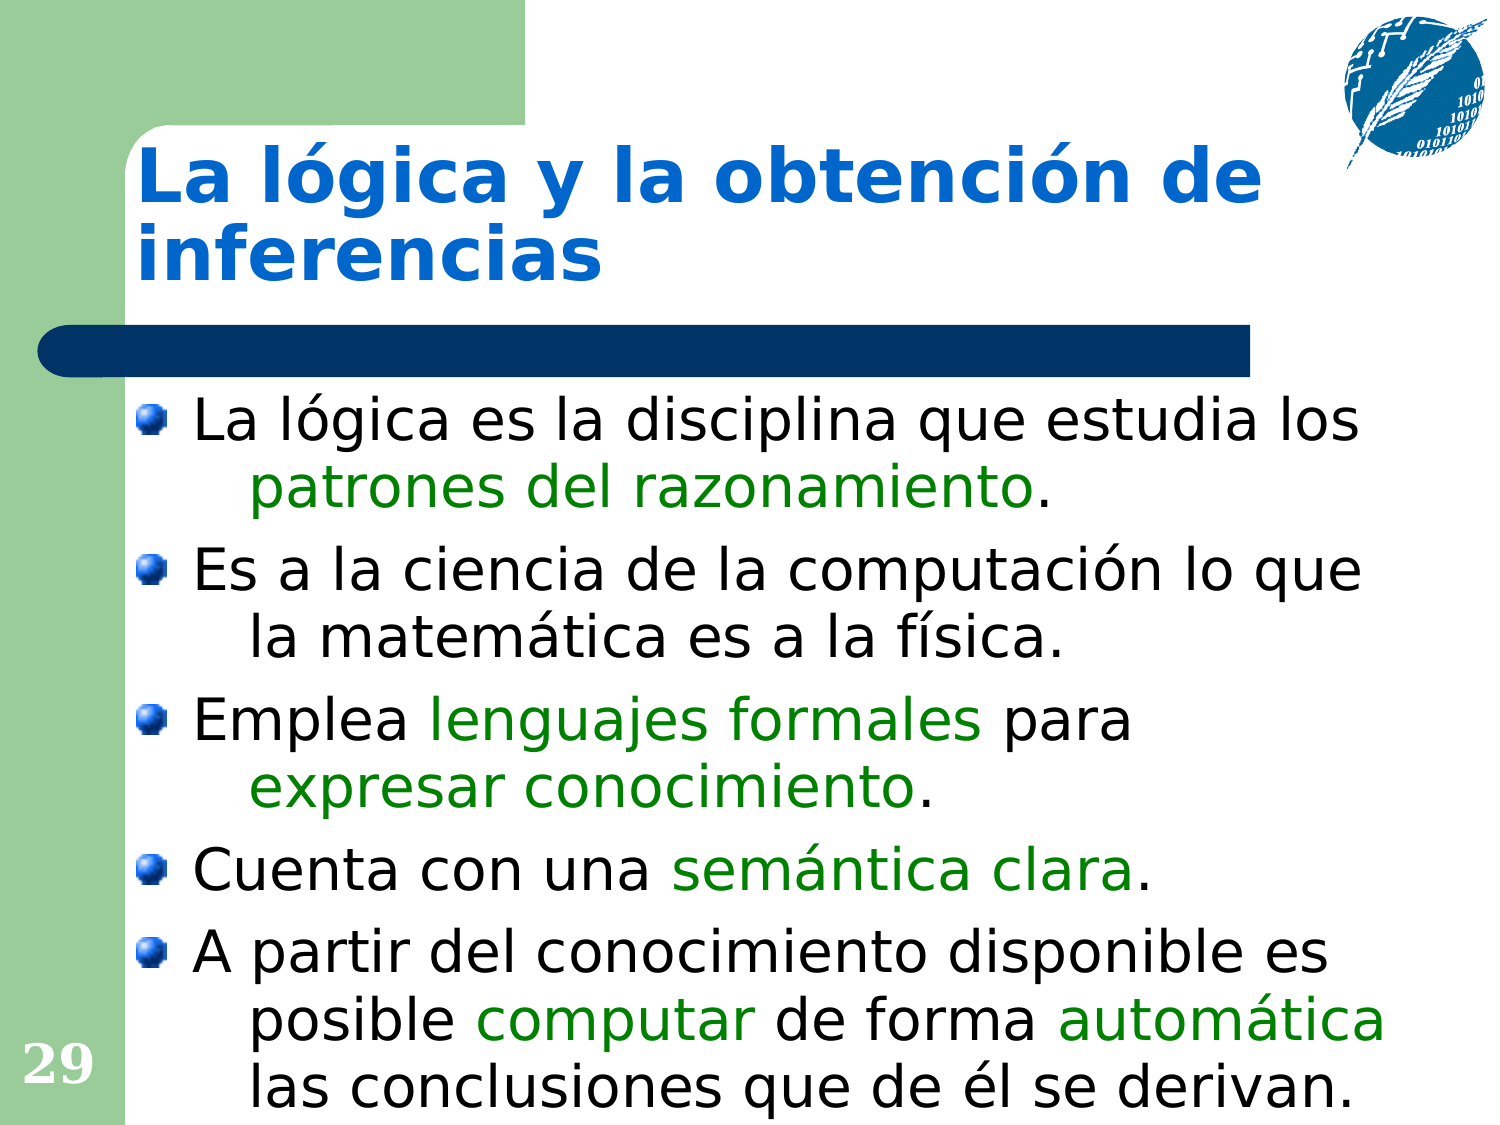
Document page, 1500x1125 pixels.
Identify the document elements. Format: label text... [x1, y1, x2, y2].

picture [1436, 127, 1450, 136]
picture [1433, 139, 1440, 147]
picture [1341, 15, 1487, 172]
list La lógica es la disciplina que estudia los patrones del razonamiento. Es a la ciencia de la computación lo que la matemática es a la física. Emplea lenguajes formales para expresar conocimiento. Cuenta con una semántica clara. A partir del conocimiento disponible es posible computar de forma automática las conclusiones que de él se derivan. [136, 386, 1399, 1122]
picture [1427, 138, 1431, 148]
title La lógica y la obtención de inferencias [135, 135, 1412, 301]
picture [1416, 140, 1425, 149]
